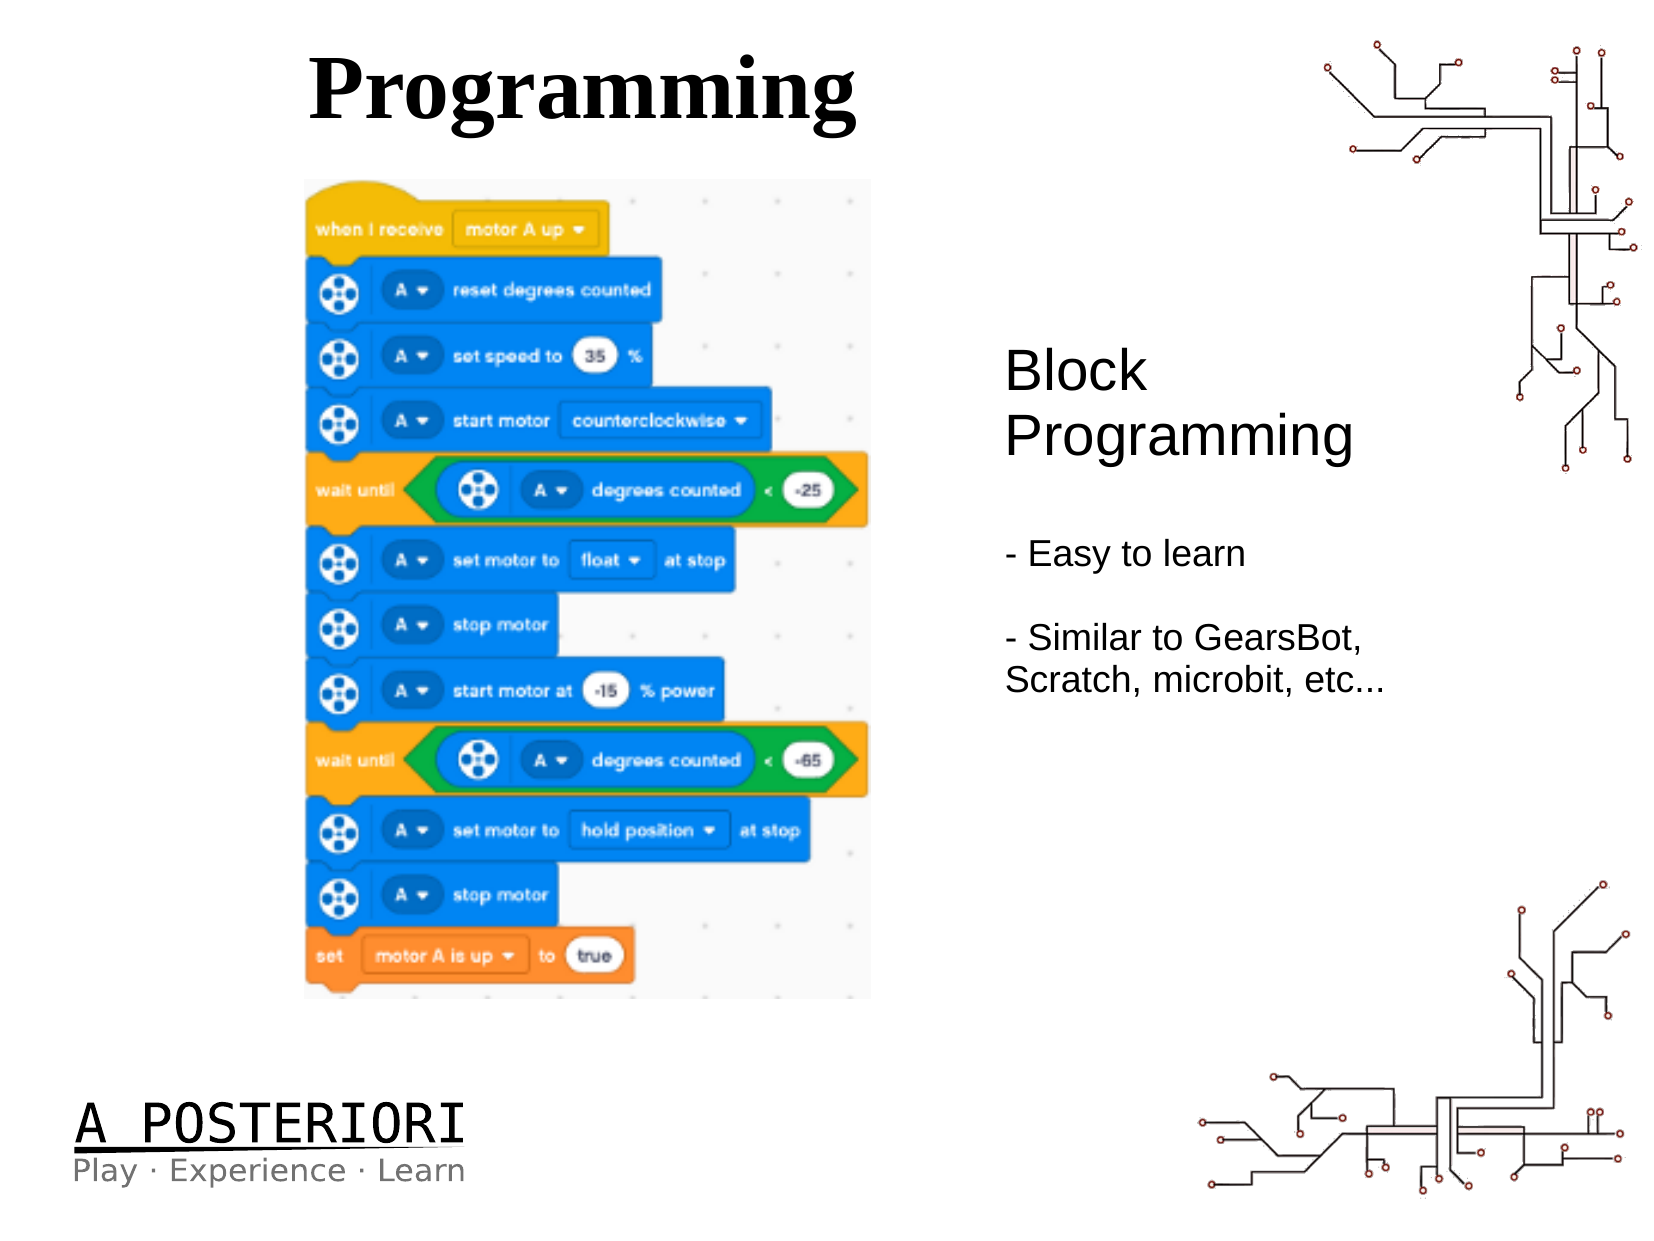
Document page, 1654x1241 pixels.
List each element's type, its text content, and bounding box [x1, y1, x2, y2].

title Programming [11, 10, 1156, 166]
text_box Block Programming - Easy to learn - Similar to GearsBot, Scratch, microbit, etc... [990, 330, 1456, 750]
picture [1305, 35, 1643, 496]
picture [1175, 862, 1636, 1201]
picture [304, 179, 871, 999]
picture [73, 1101, 466, 1189]
